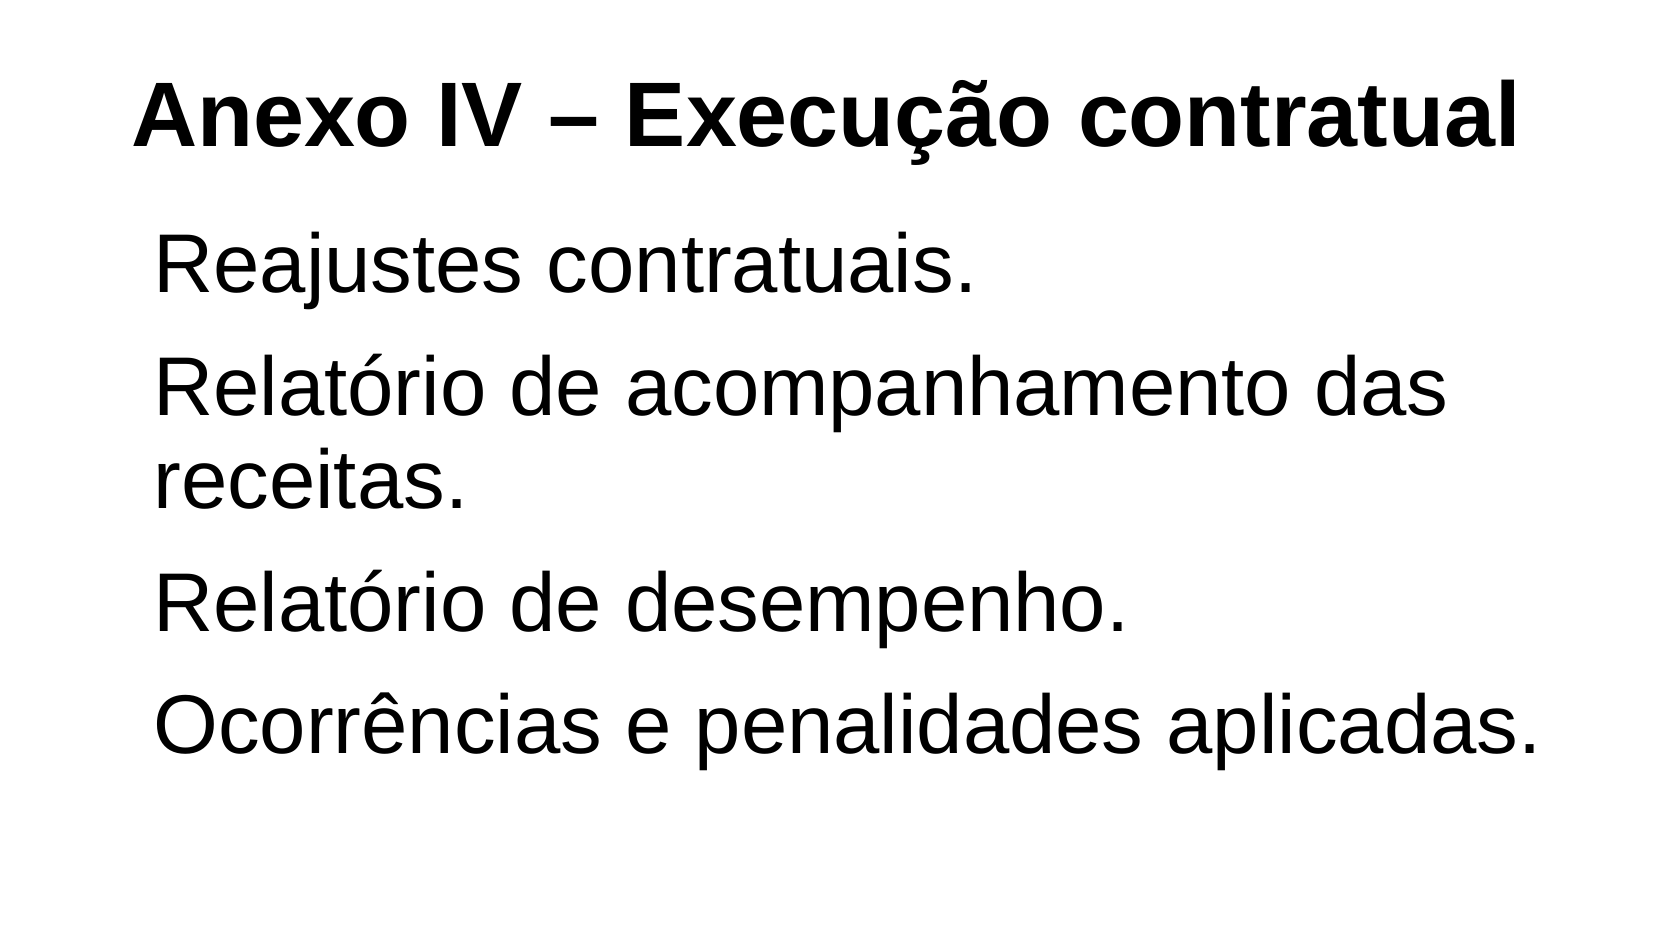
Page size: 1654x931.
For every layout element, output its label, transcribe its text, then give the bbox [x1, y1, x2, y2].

title Anexo IV – Execução contratual [82, 37, 1571, 193]
list Reajustes contratuais. Relatório de acompanhamento das receitas. Relatório de desempenho. Ocorrências e penalidades aplicadas. [82, 217, 1571, 898]
